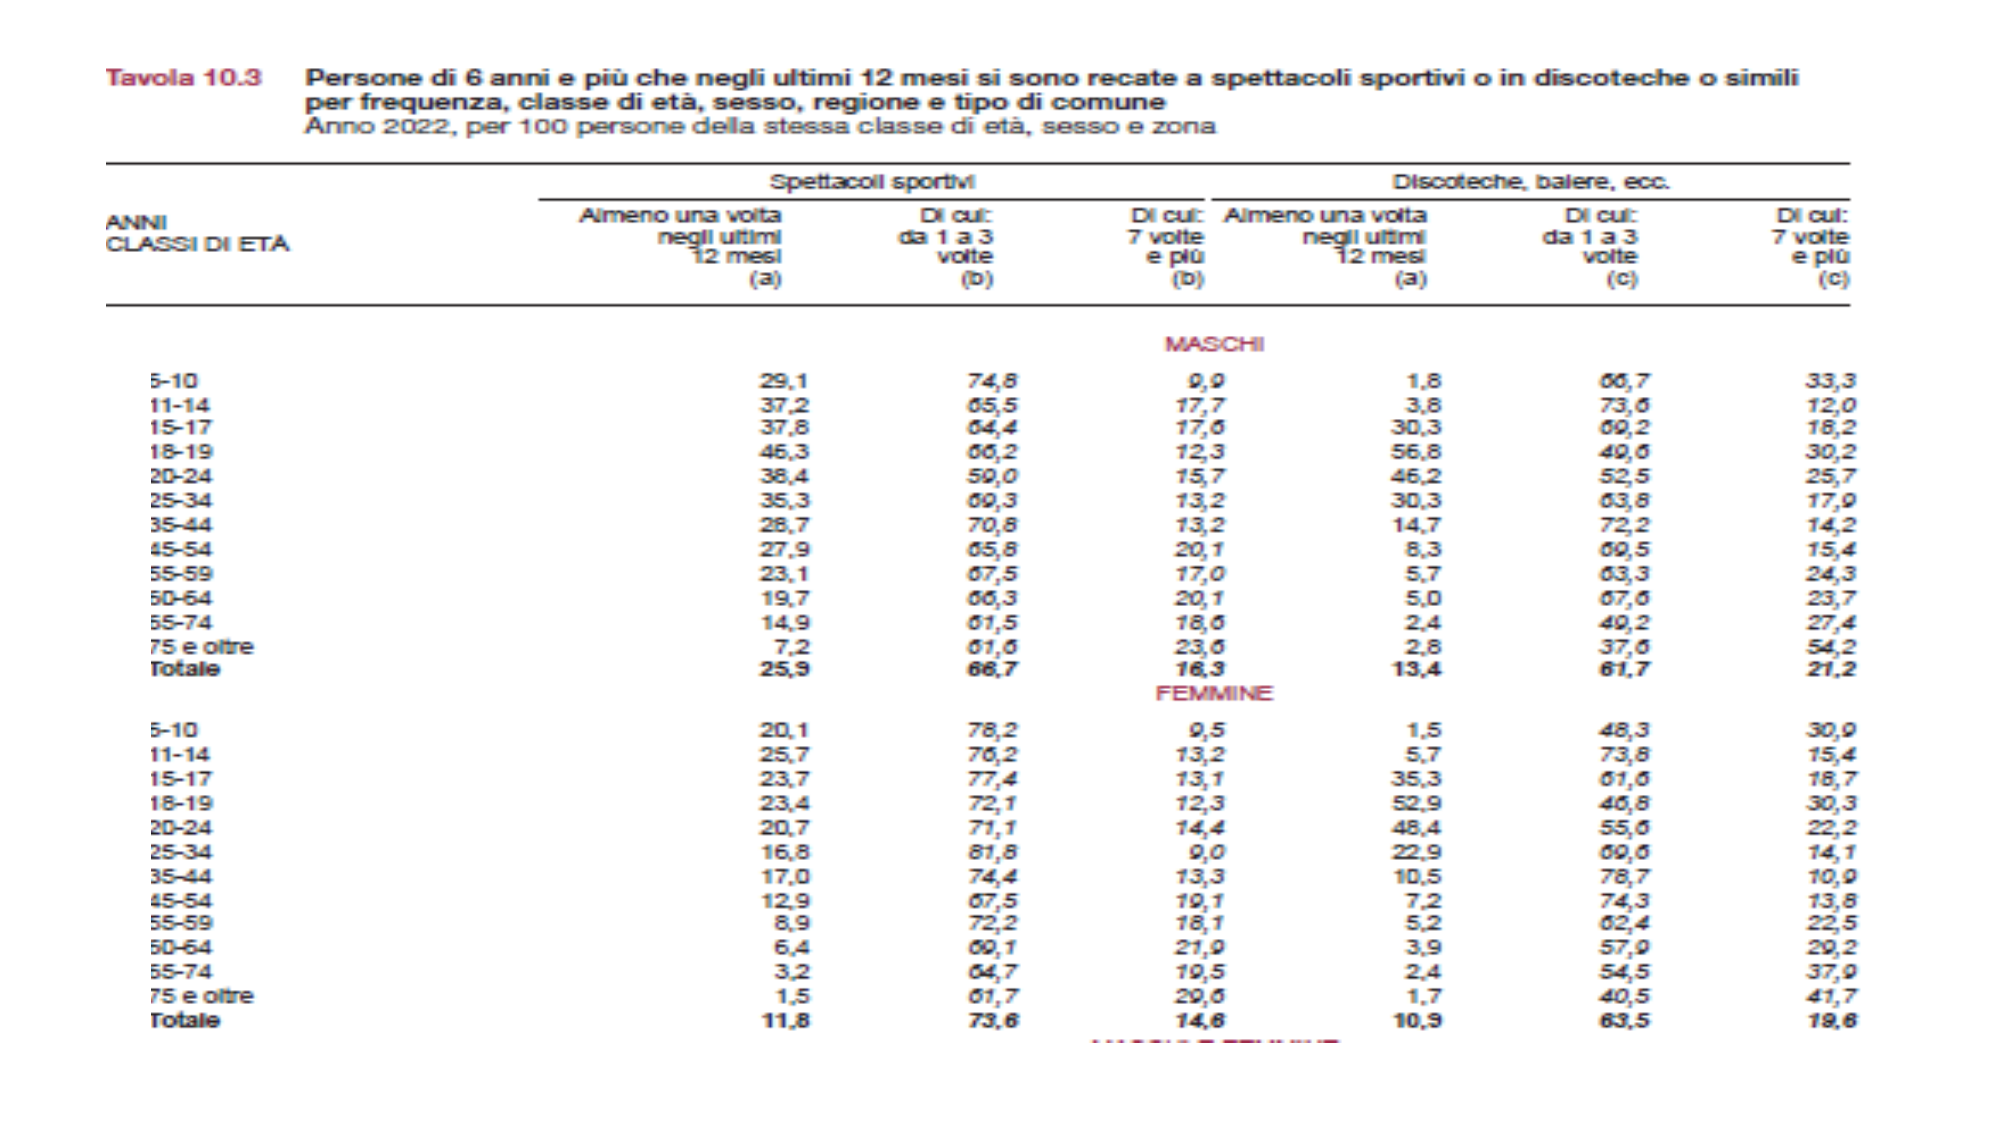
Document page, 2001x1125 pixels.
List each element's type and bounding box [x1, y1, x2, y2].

picture [151, 335, 1894, 1043]
picture [106, 31, 1872, 312]
